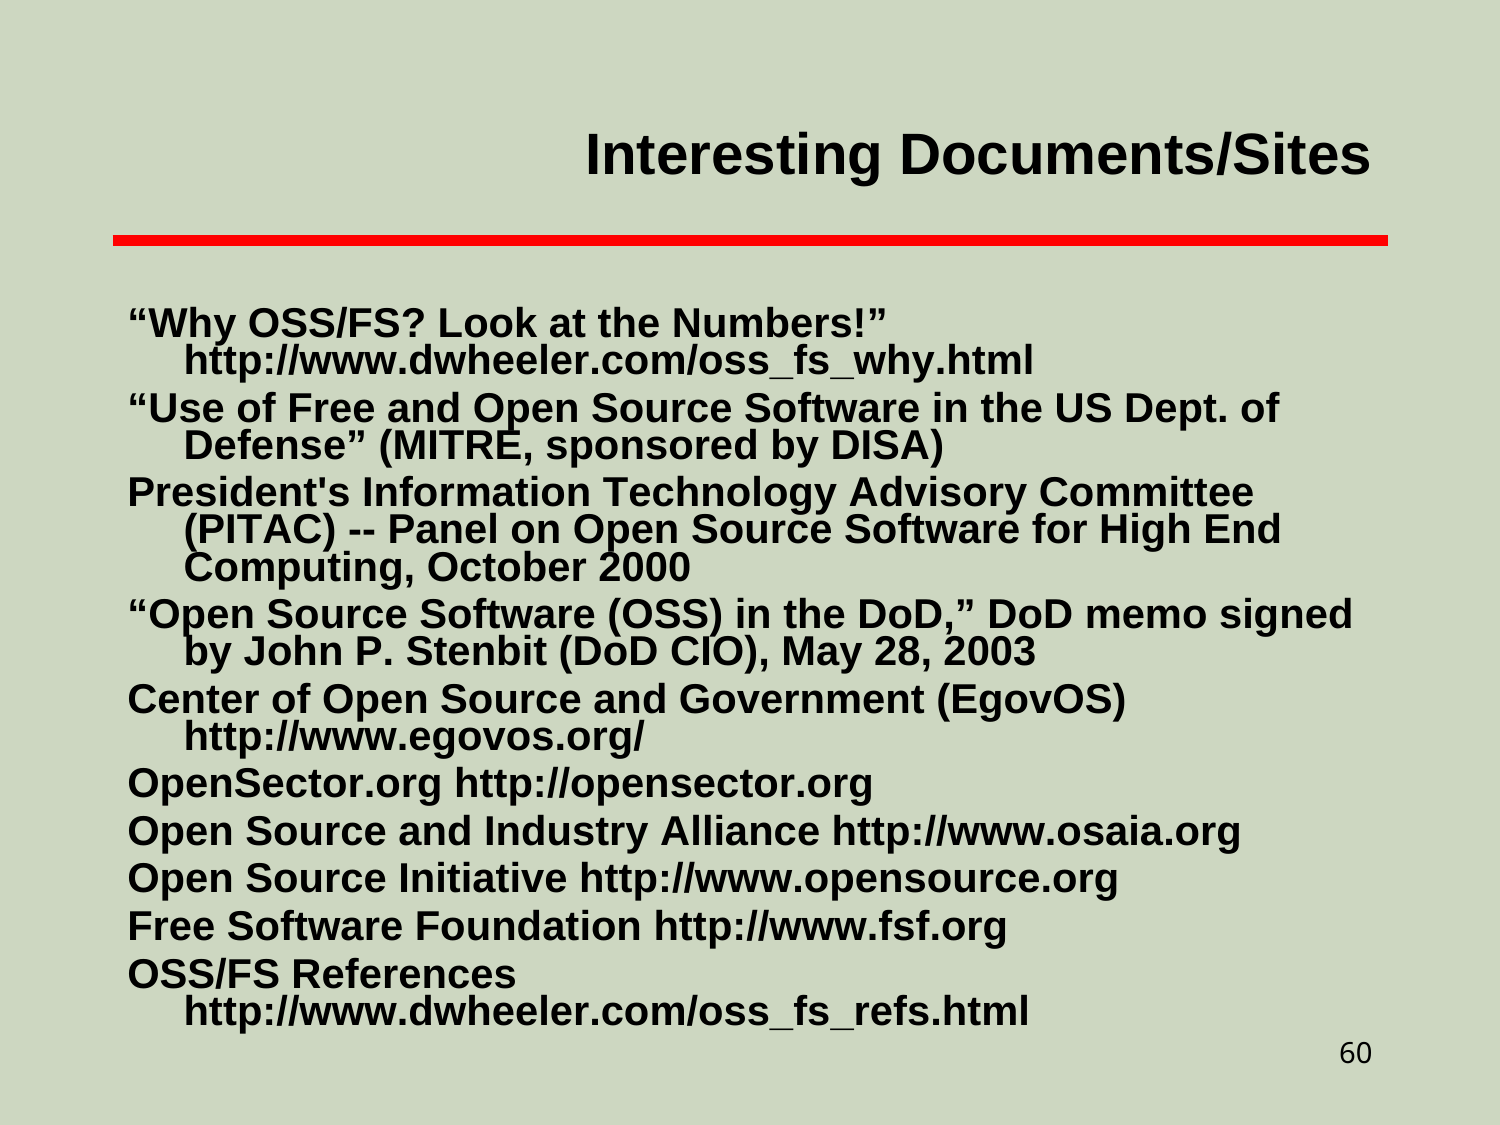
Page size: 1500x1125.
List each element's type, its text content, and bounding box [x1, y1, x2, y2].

title Interesting Documents/Sites [337, 85, 1388, 224]
list “Why OSS/FS? Look at the Numbers!” http://www.dwheeler.com/oss_fs_why.html “Use of Free and Open Source Software in the US Dept. of Defense” (MITRE, sponsored by DISA) President's Information Technology Advisory Committee (PITAC) -- Panel on Open Source Software for High End Computing, October 2000 “Open Source Software (OSS) in the DoD,” DoD memo signed by John P. Stenbit (DoD CIO), May 28, 2003 Center of Open Source and Government (EgovOS) http://www.egovos.org/ OpenSector.org http://opensector.org Open Source and Industry Alliance http://www.osaia.org Open Source Initiative http://www.opensource.org Free Software Foundation http://www.fsf.org OSS/FS References http://www.dwheeler.com/oss_fs_refs.html [112, 299, 1388, 1050]
